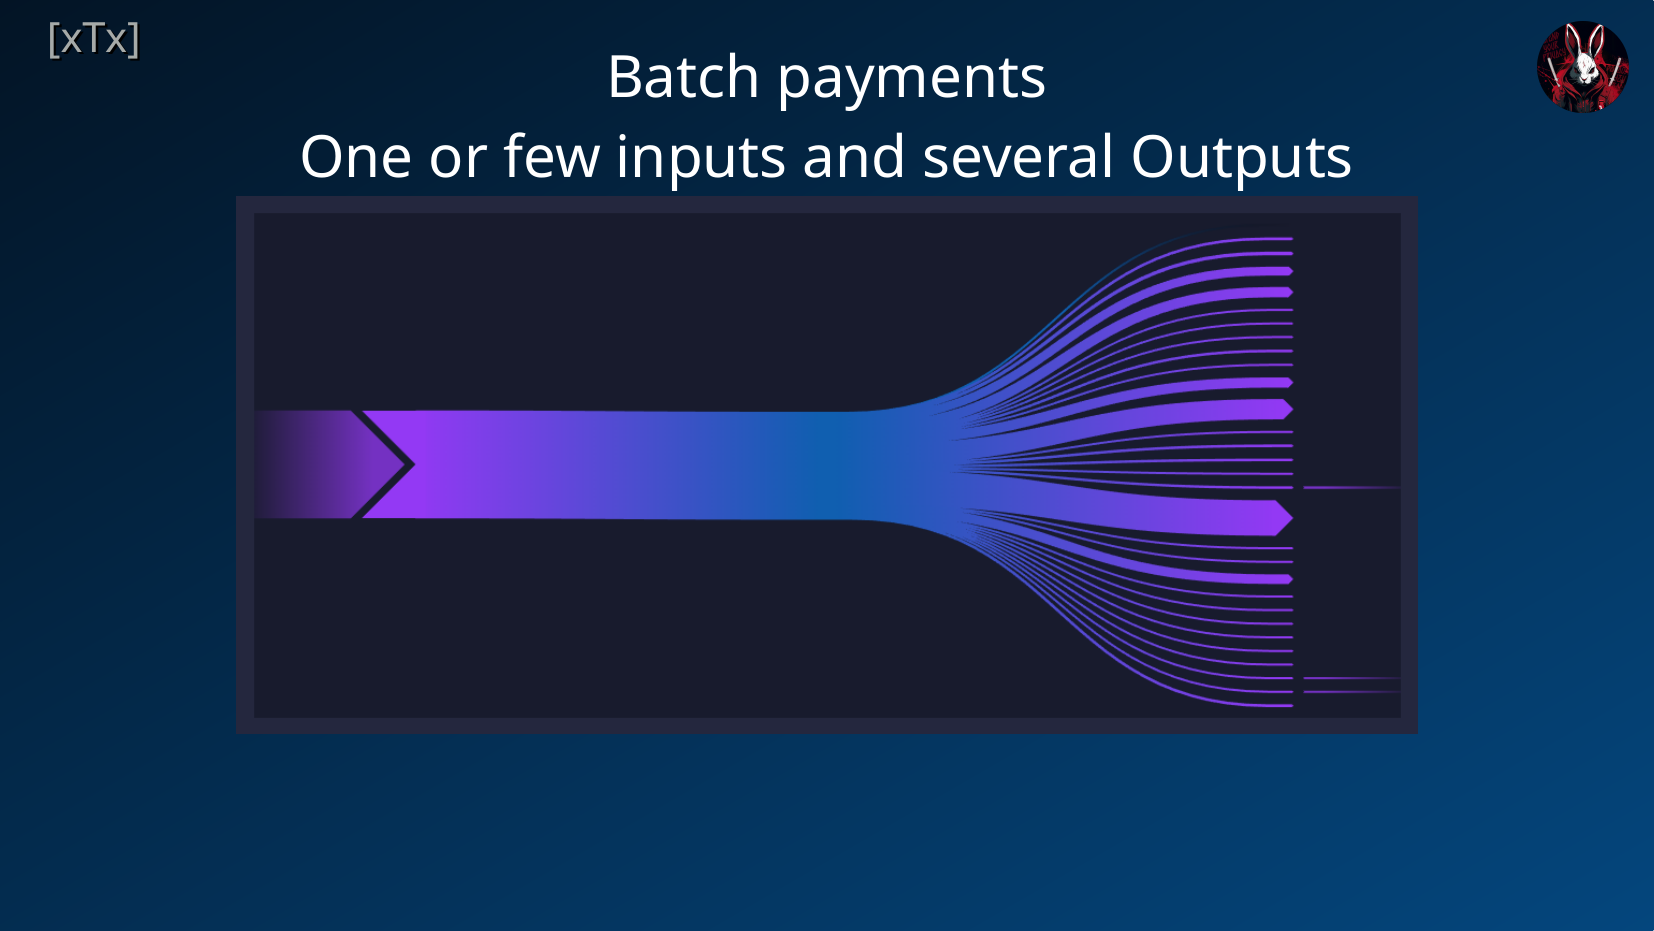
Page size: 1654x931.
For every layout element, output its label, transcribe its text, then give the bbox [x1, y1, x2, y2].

picture [1537, 21, 1629, 113]
text_box [xTx] [0, 0, 188, 76]
picture [236, 196, 1418, 734]
title Batch payments One or few inputs and several Outputs [82, 37, 1571, 193]
